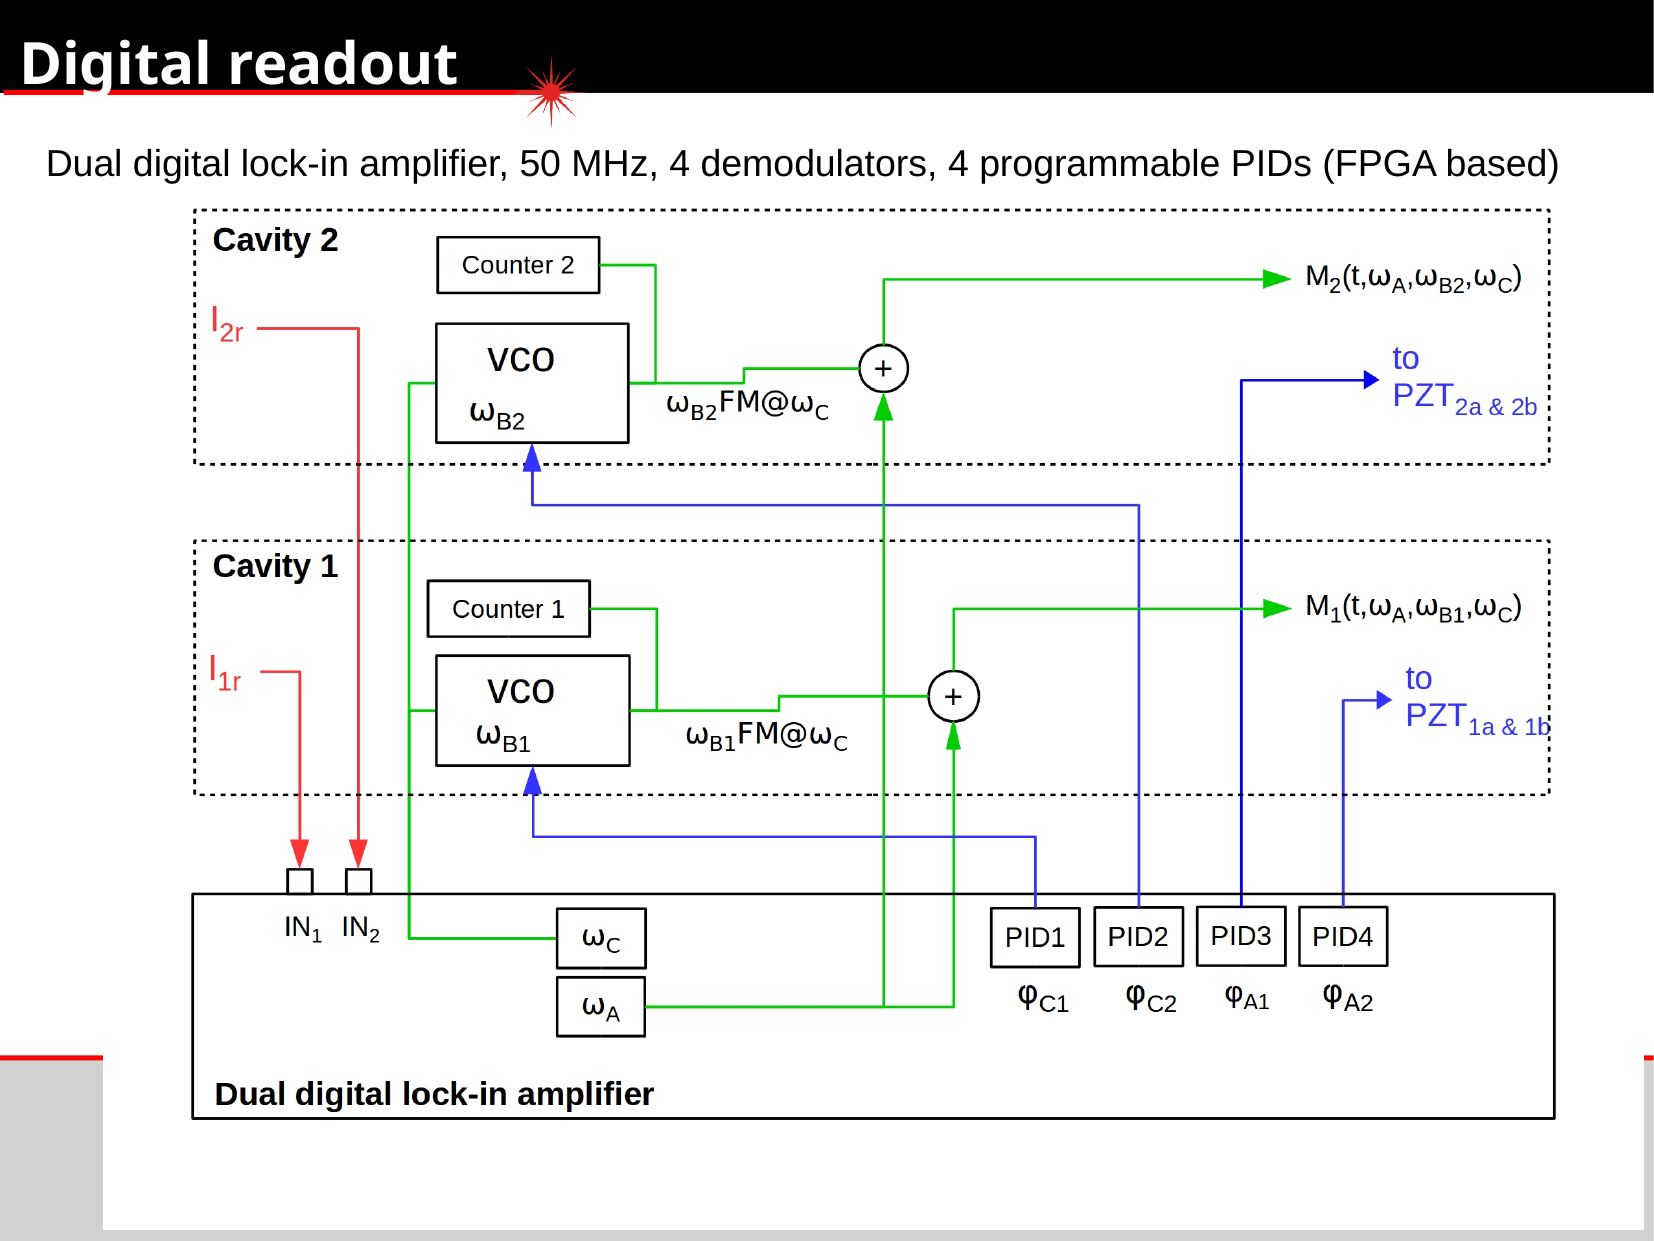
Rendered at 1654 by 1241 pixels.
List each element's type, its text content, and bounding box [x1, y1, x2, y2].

text_box Dual digital lock-in amplifier, 50 MHz, 4 demodulators, 4 programmable PIDs (FPGA based) [31, 135, 1576, 192]
picture [0, 0, 1654, 1241]
text_box Digital readout [4, 15, 481, 96]
